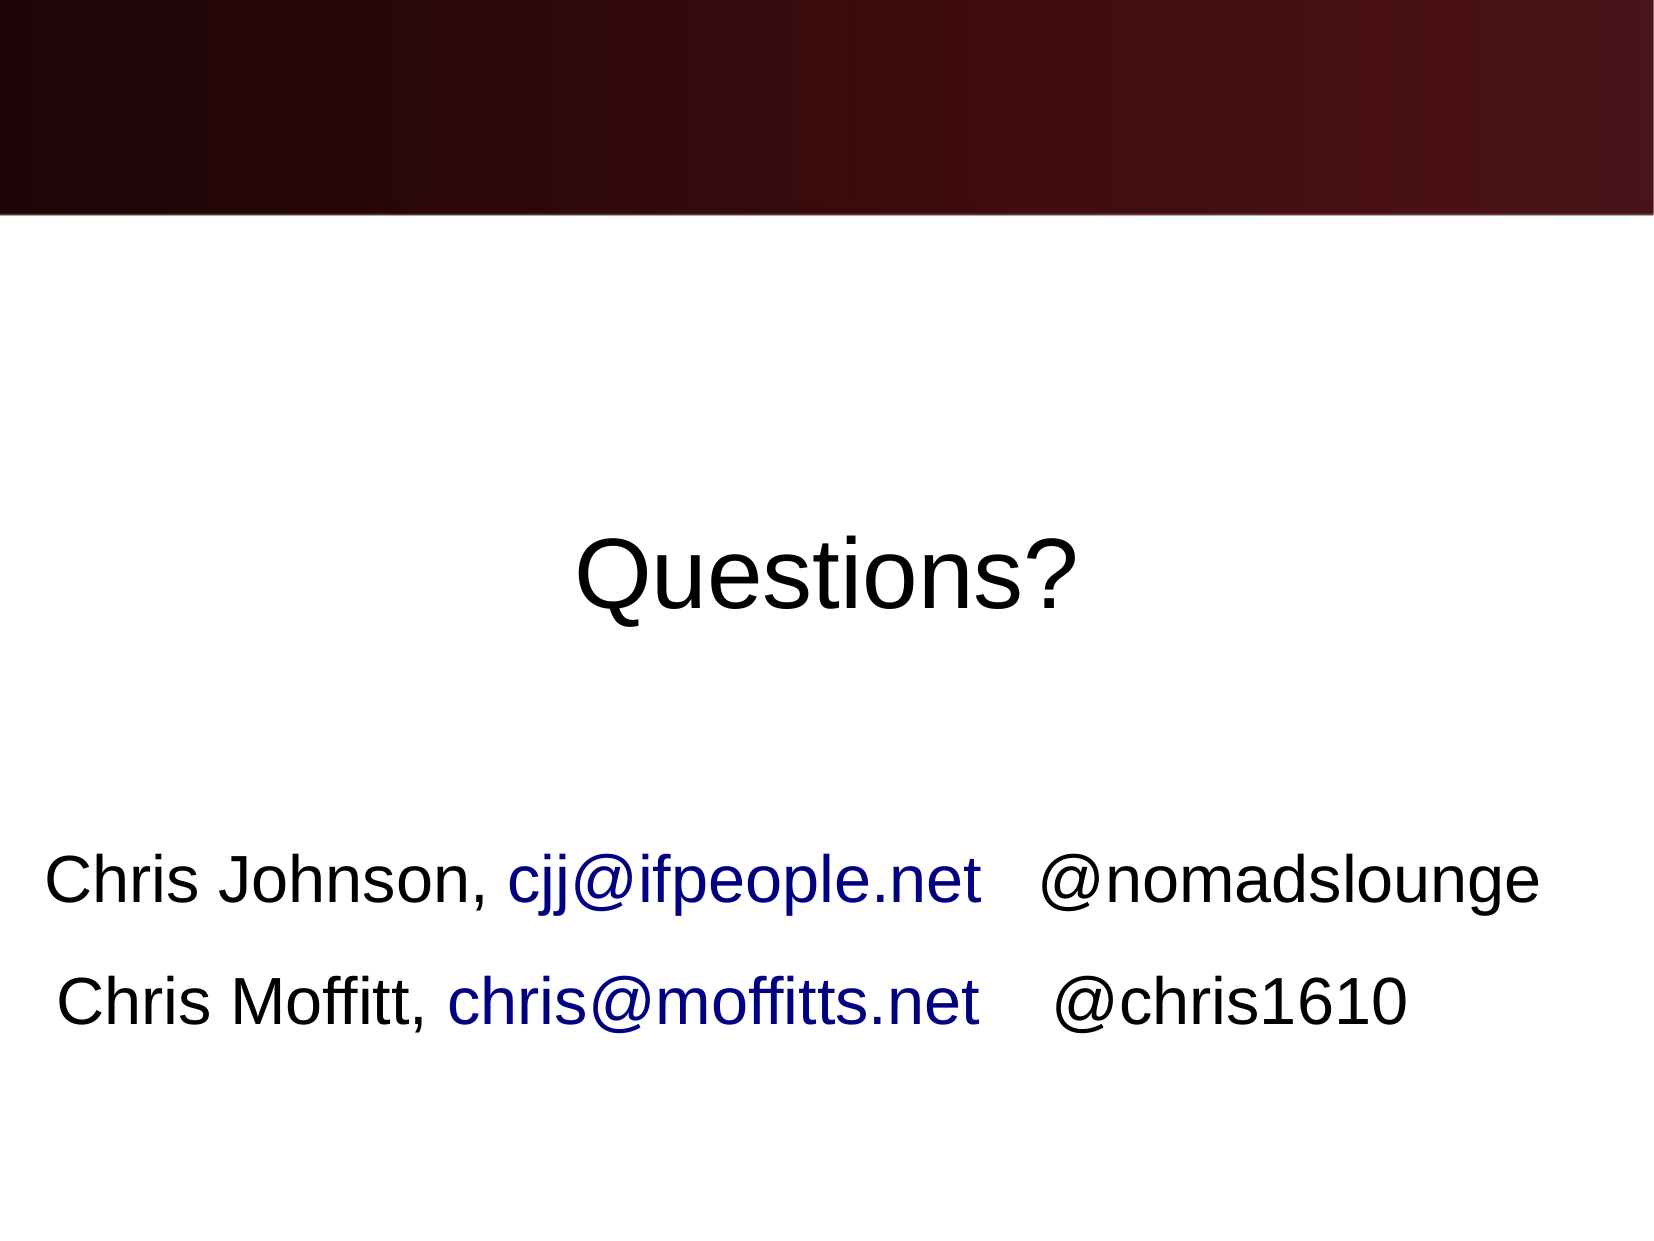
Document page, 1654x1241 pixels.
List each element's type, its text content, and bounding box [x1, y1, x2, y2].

picture [0, 0, 1654, 1241]
text_box Questions? [324, 510, 1329, 638]
text_box Chris Johnson, cjj@ifpeople.net @nomadslounge [29, 826, 1654, 926]
text_box Chris Moffitt, chris@moffitts.net @chris1610 [41, 956, 1430, 1047]
